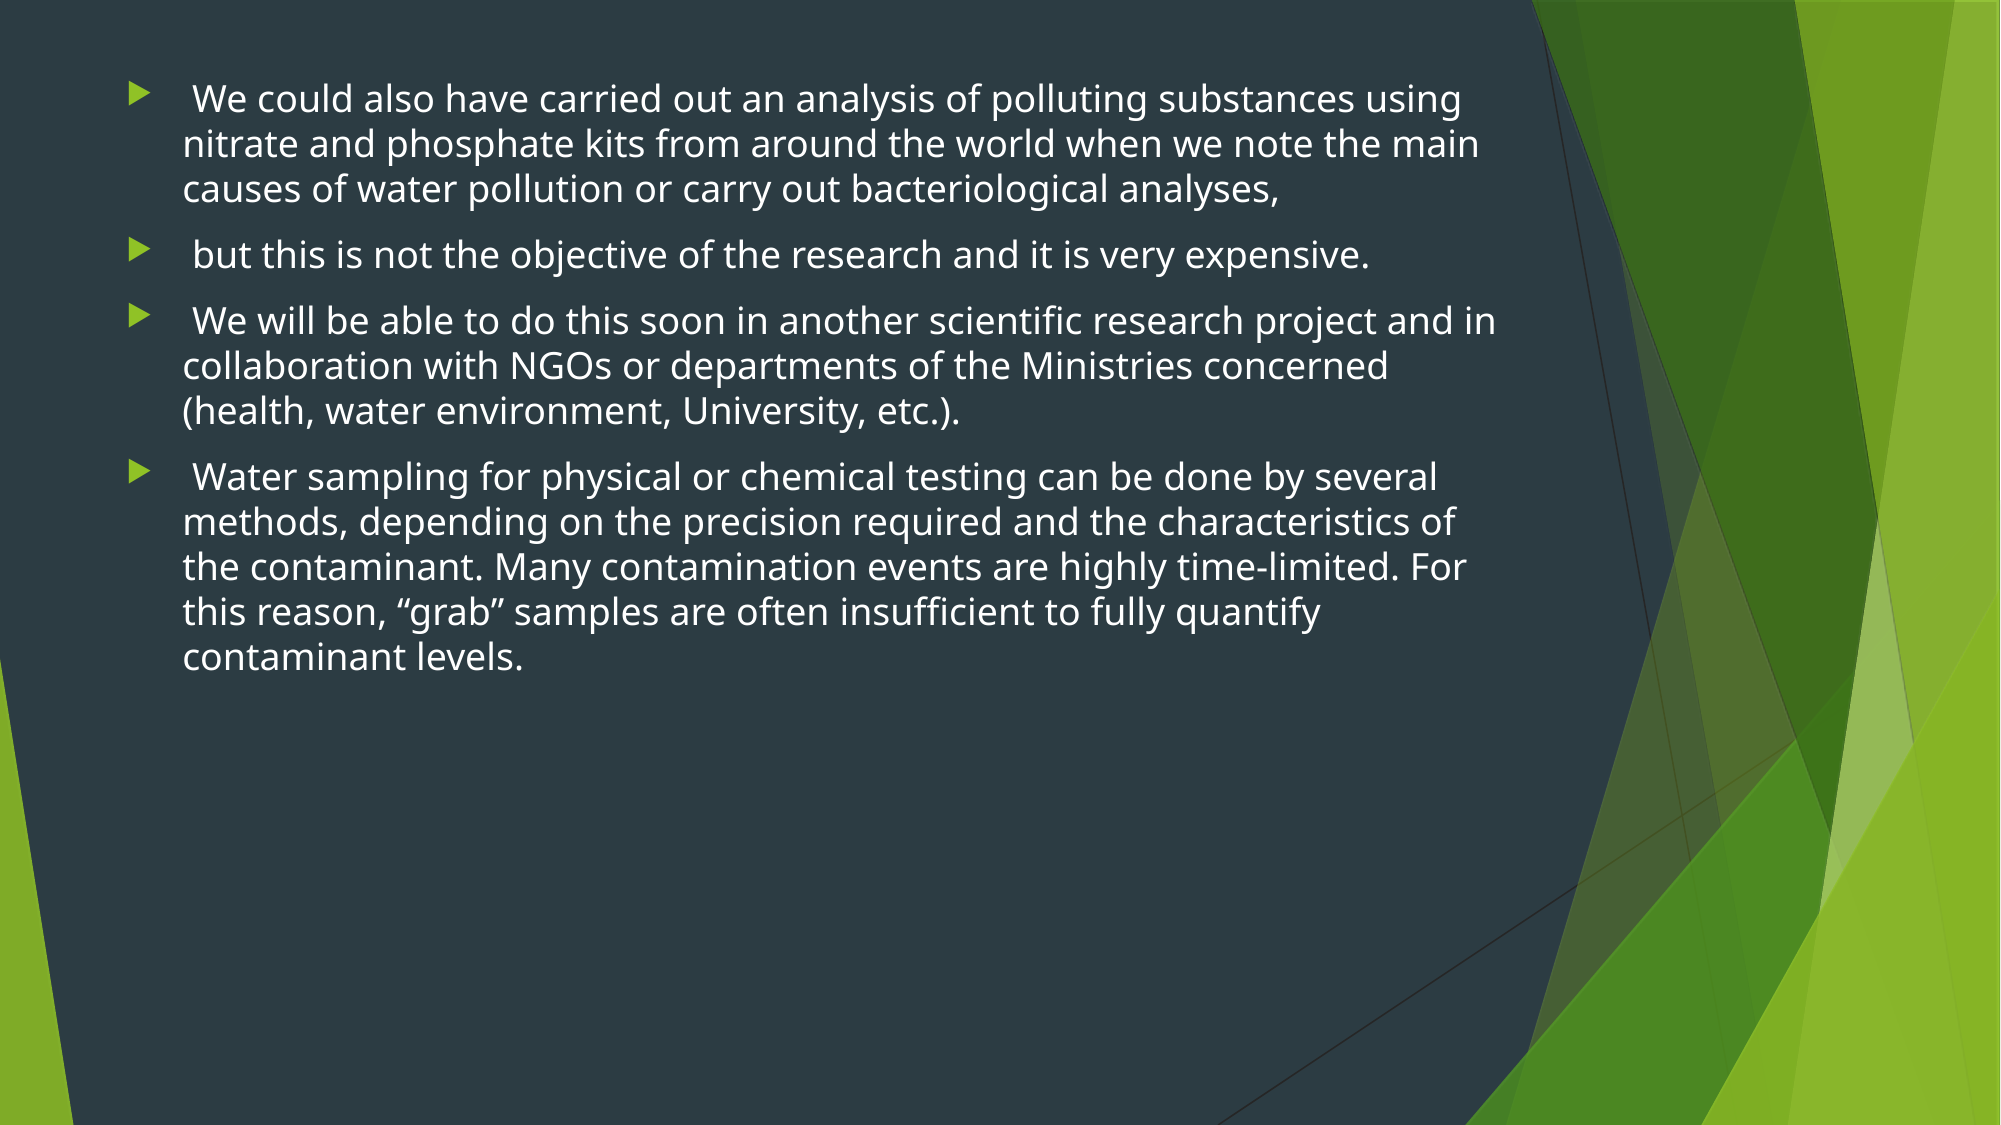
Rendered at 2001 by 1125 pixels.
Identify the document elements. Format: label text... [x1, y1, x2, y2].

list We could also have carried out an analysis of polluting substances using nitrate and phosphate kits from around the world when we note the main causes of water pollution or carry out bacteriological analyses, but this is not the objective of the research and it is very expensive. We will be able to do this soon in another scientific research project and in collaboration with NGOs or departments of the Ministries concerned (health, water environment, University, etc.). Water sampling for physical or chemical testing can be done by several methods, depending on the precision required and the characteristics of the contaminant. Many contamination events are highly time-limited. For this reason, “grab” samples are often insufficient to fully quantify contaminant levels. [111, 67, 1522, 991]
